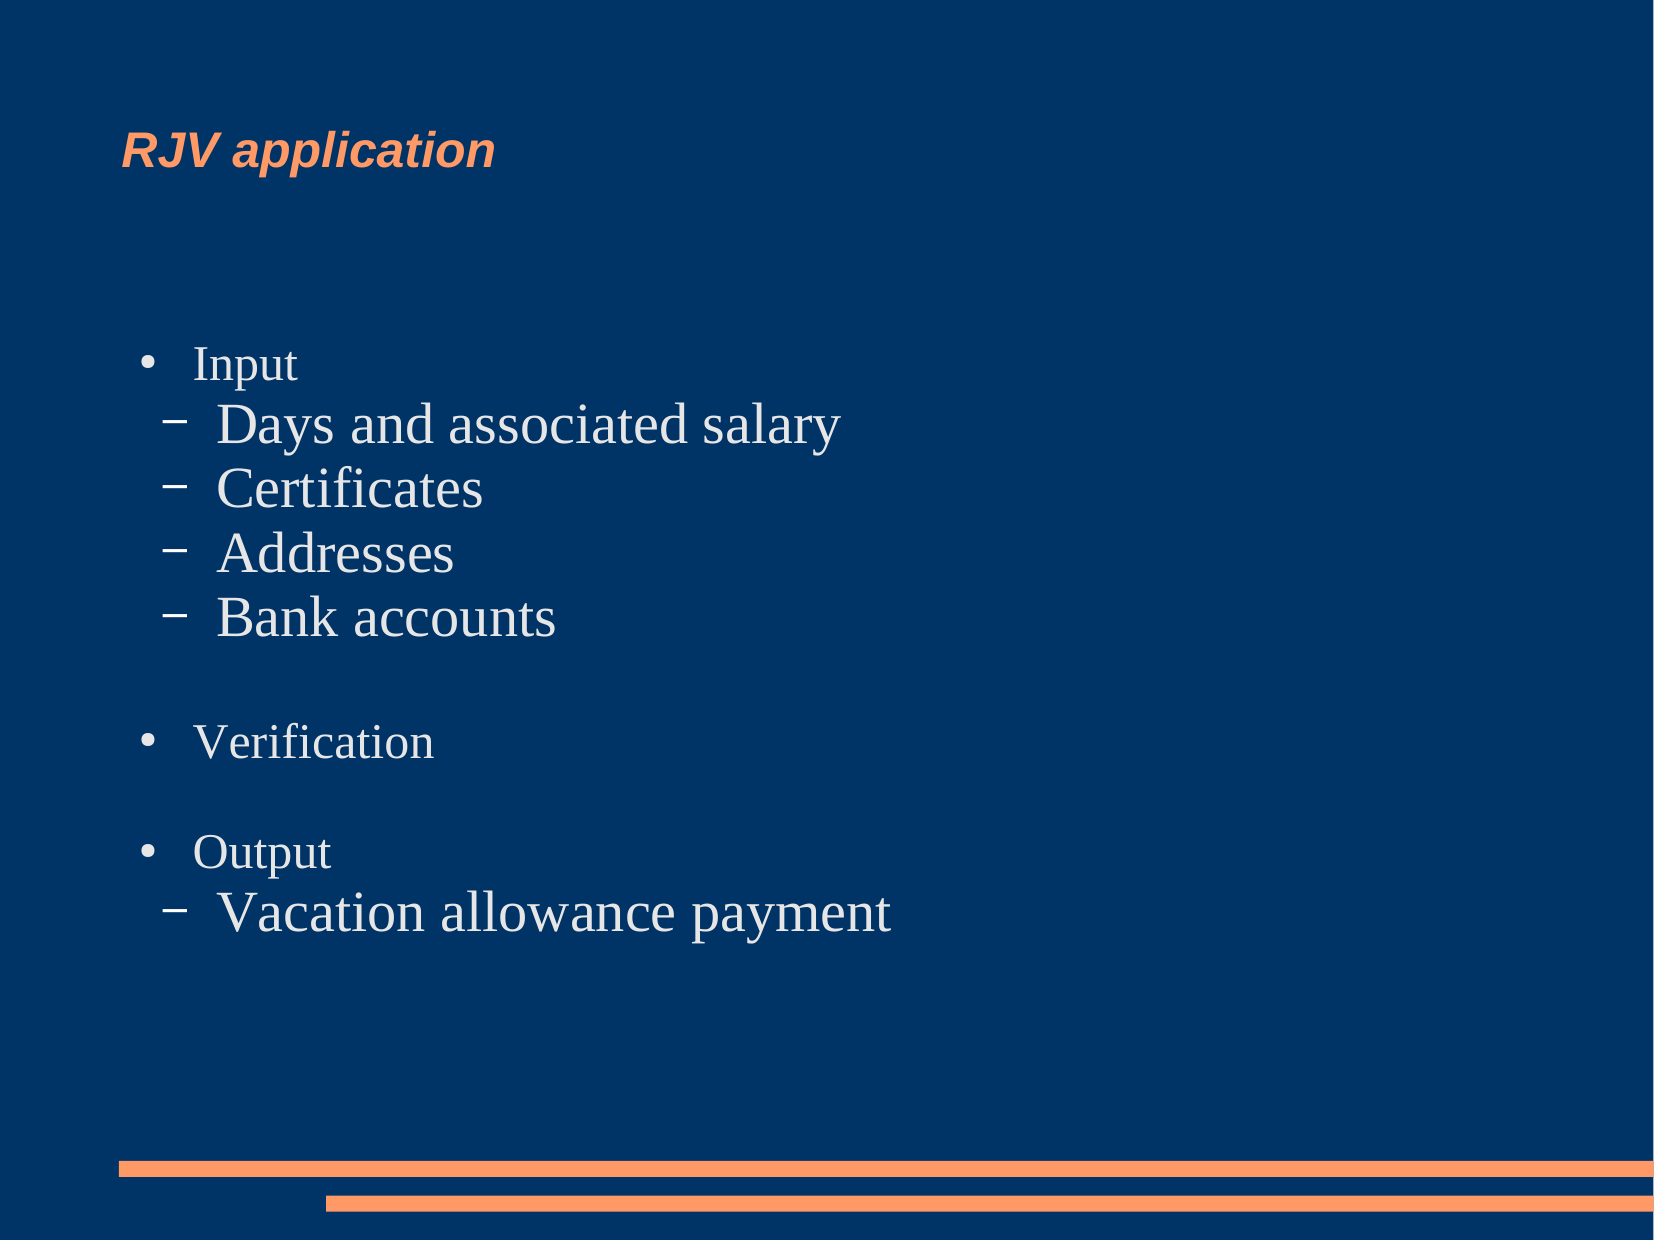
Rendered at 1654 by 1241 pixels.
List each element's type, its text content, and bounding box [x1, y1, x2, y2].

list Input Days and associated salary Certificates Addresses Bank accounts Verification Output Vacation allowance payment [121, 335, 1561, 1146]
title RJV application [121, 46, 1534, 254]
